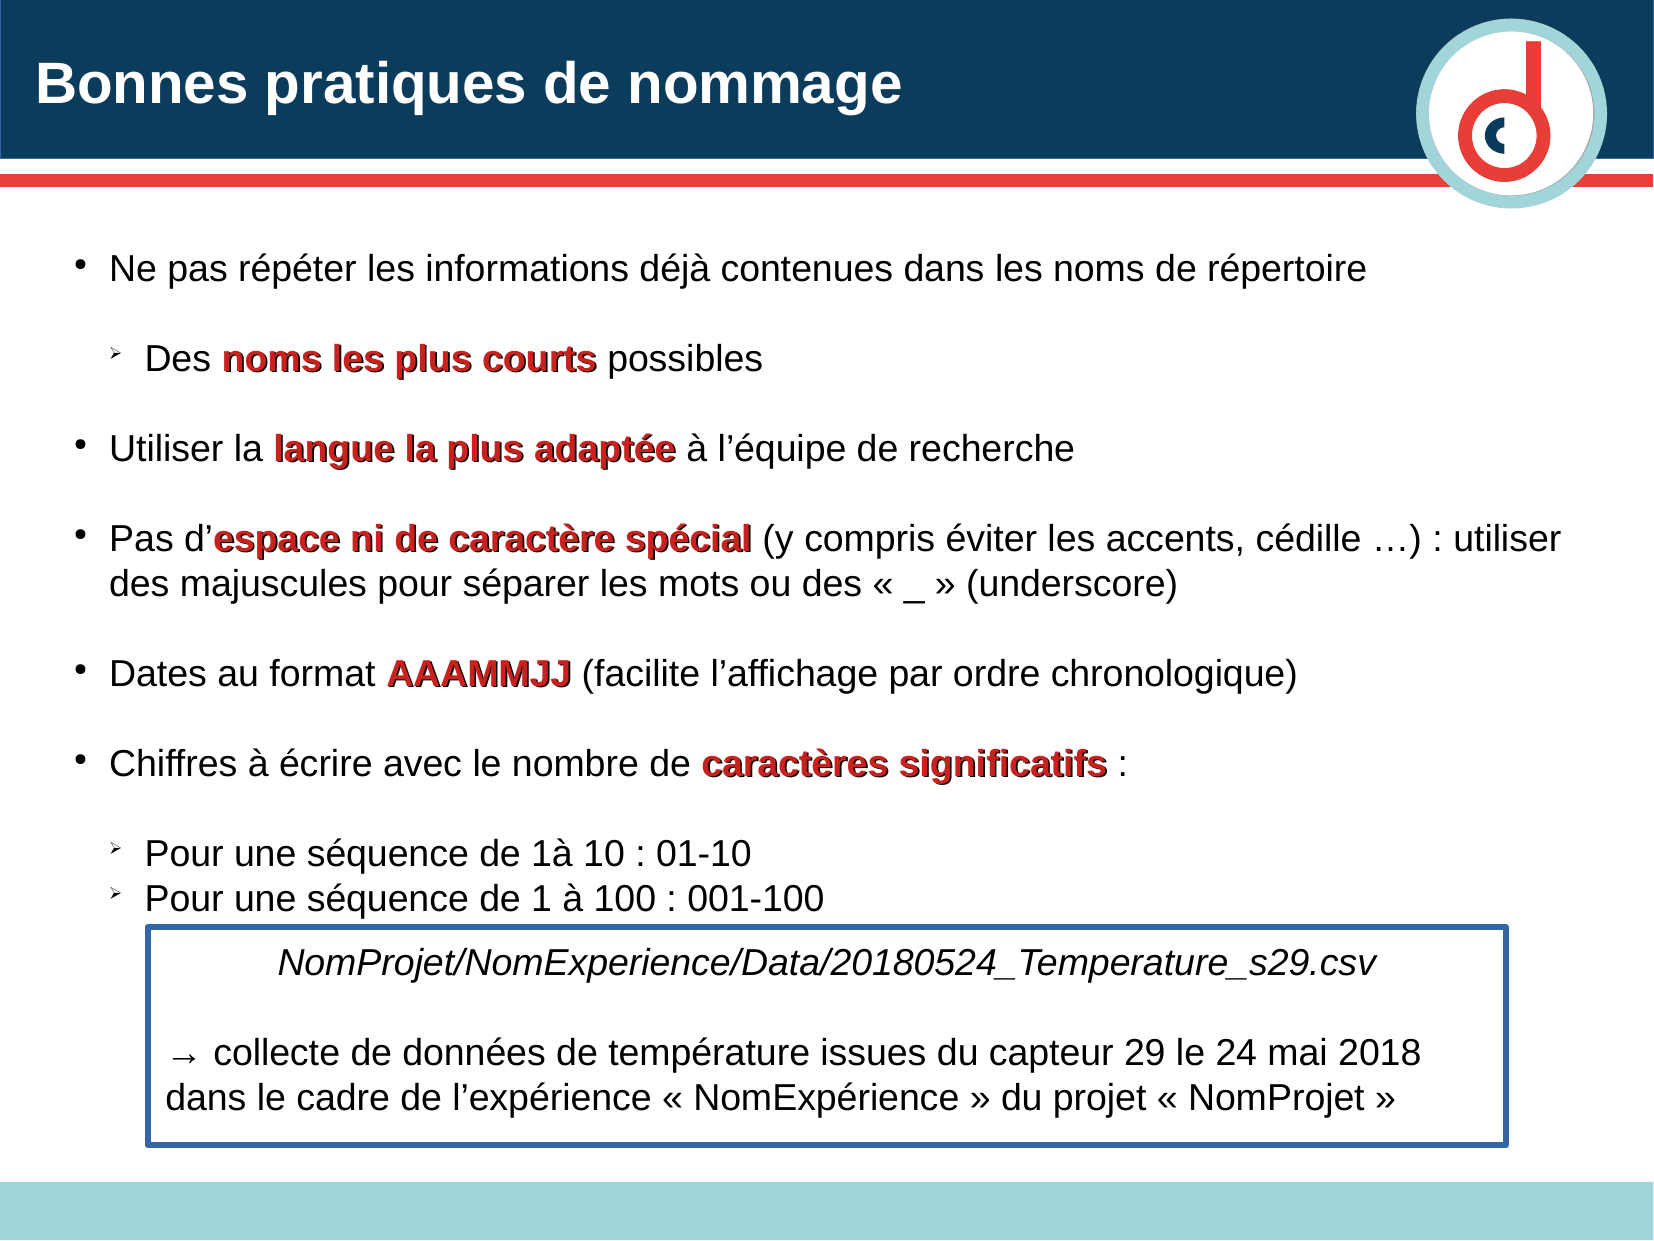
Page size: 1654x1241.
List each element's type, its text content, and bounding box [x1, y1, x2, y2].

text_box Ne pas répéter les informations déjà contenues dans les noms de répertoire Des noms les plus courts possibles Utiliser la langue la plus adaptée à l’équipe de recherche Pas d’espace ni de caractère spécial (y compris éviter les accents, cédille …) : utiliser des majuscules pour séparer les mots ou des « _ » (underscore) Dates au format AAAMMJJ (facilite l’affichage par ordre chronologique) Chiffres à écrire avec le nombre de caractères significatifs : Pour une séquence de 1à 10 : 01-10 Pour une séquence de 1 à 100 : 001-100 [58, 236, 1595, 945]
title Bonnes pratiques de nommage [35, 11, 1429, 159]
text_box NomProjet/NomExperience/Data/20180524_Temperature_s29.csv → collecte de données de température issues du capteur 29 le 24 mai 2018 dans le cadre de l’expérience « NomExpérience » du projet « NomProjet » [147, 927, 1506, 1146]
